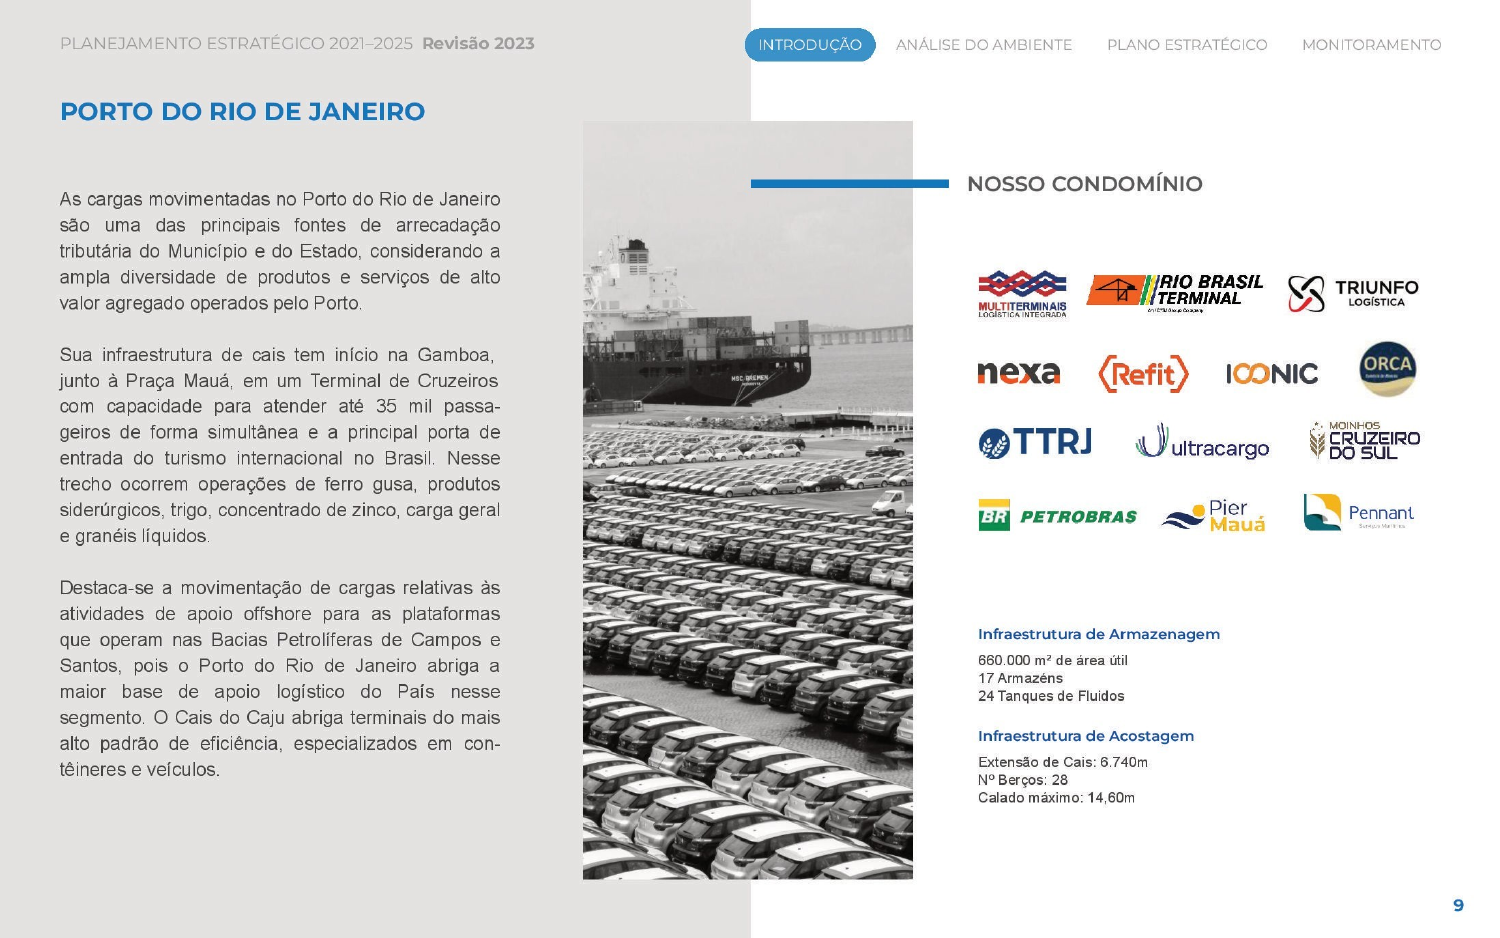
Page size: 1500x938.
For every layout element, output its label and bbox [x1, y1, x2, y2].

text_box [0, 0, 1500, 938]
